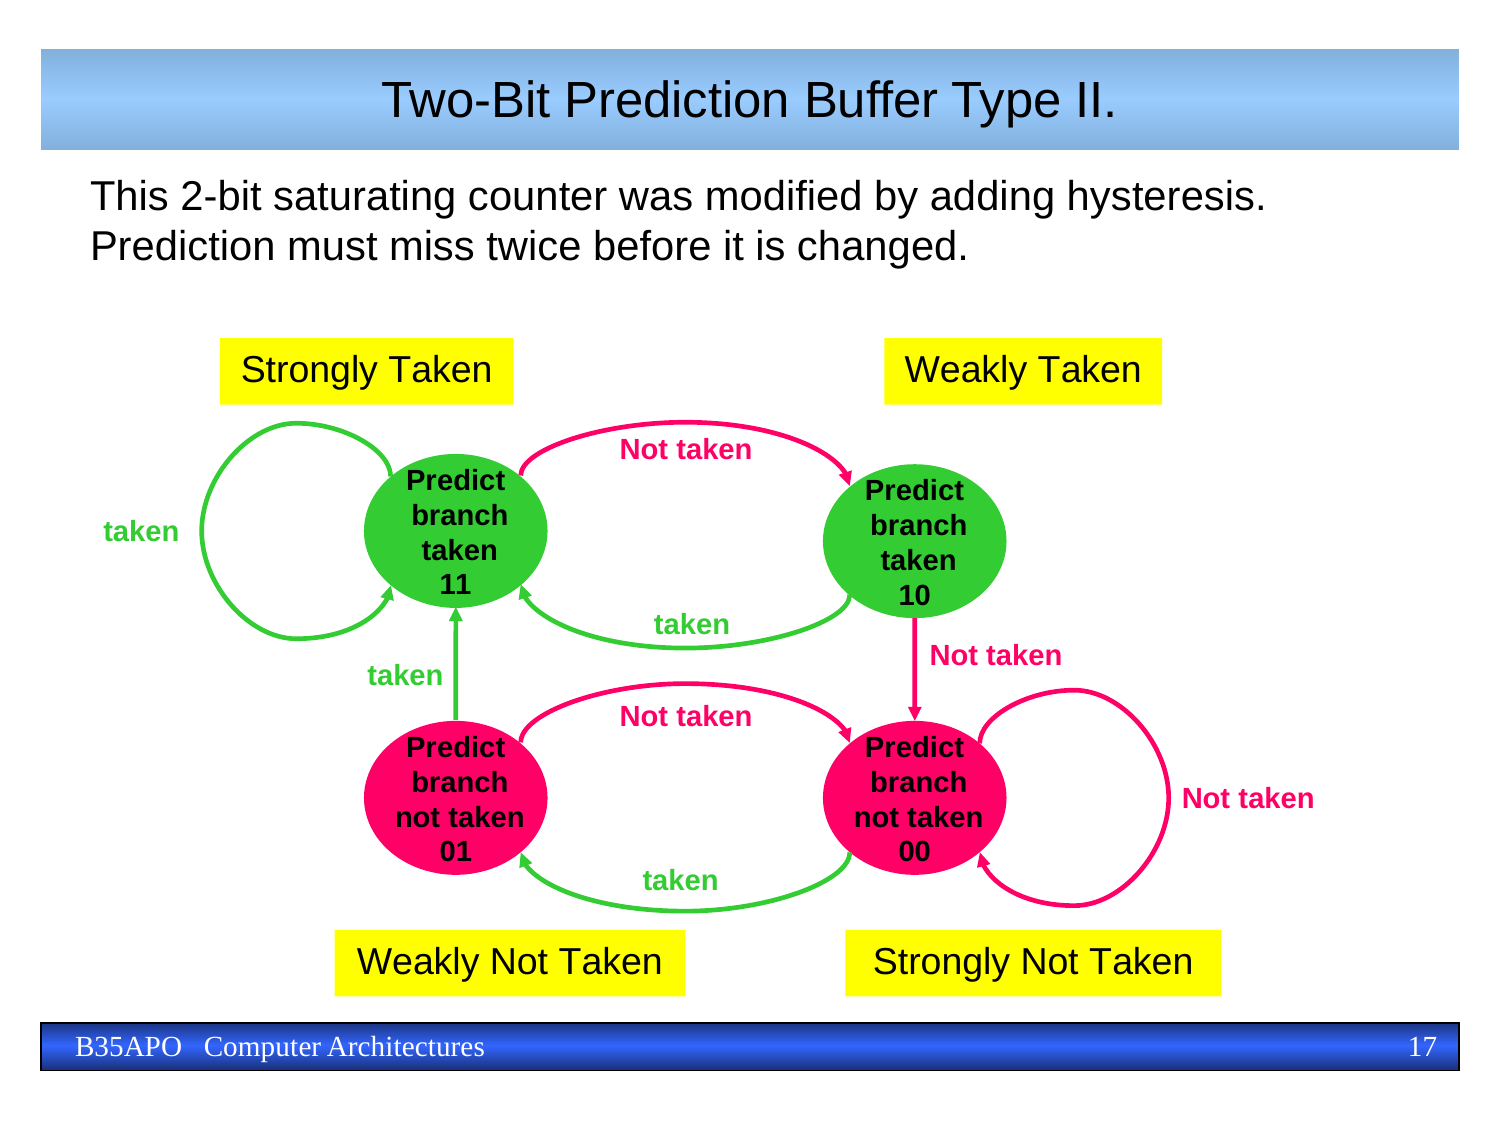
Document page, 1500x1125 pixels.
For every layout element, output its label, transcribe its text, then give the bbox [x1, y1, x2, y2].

title Two-Bit Prediction Buffer Type II. [41, 49, 1459, 150]
text_box taken [627, 854, 740, 910]
text_box Predict branch not taken 01 [363, 720, 548, 875]
text_box Predict branch not taken 00 [822, 720, 1007, 875]
text_box This 2-bit saturating counter was modified by adding hysteresis. Prediction must miss twice before it is changed. [75, 160, 1426, 338]
text_box Strongly Taken [219, 338, 514, 405]
text_box Strongly Not Taken [845, 929, 1221, 997]
text_box Not taken [604, 690, 777, 746]
text_box Not taken [1167, 772, 1340, 828]
text_box Weakly Not Taken [334, 929, 686, 997]
text_box taken [639, 597, 752, 654]
text_box taken [88, 505, 201, 561]
text_box Weakly Taken [884, 338, 1163, 405]
text_box Not taken [914, 628, 1087, 684]
text_box Predict branch taken 11 [363, 453, 548, 608]
text_box taken [352, 648, 465, 705]
text_box Not taken [604, 423, 777, 479]
text_box Predict branch taken 10 [822, 464, 1007, 619]
